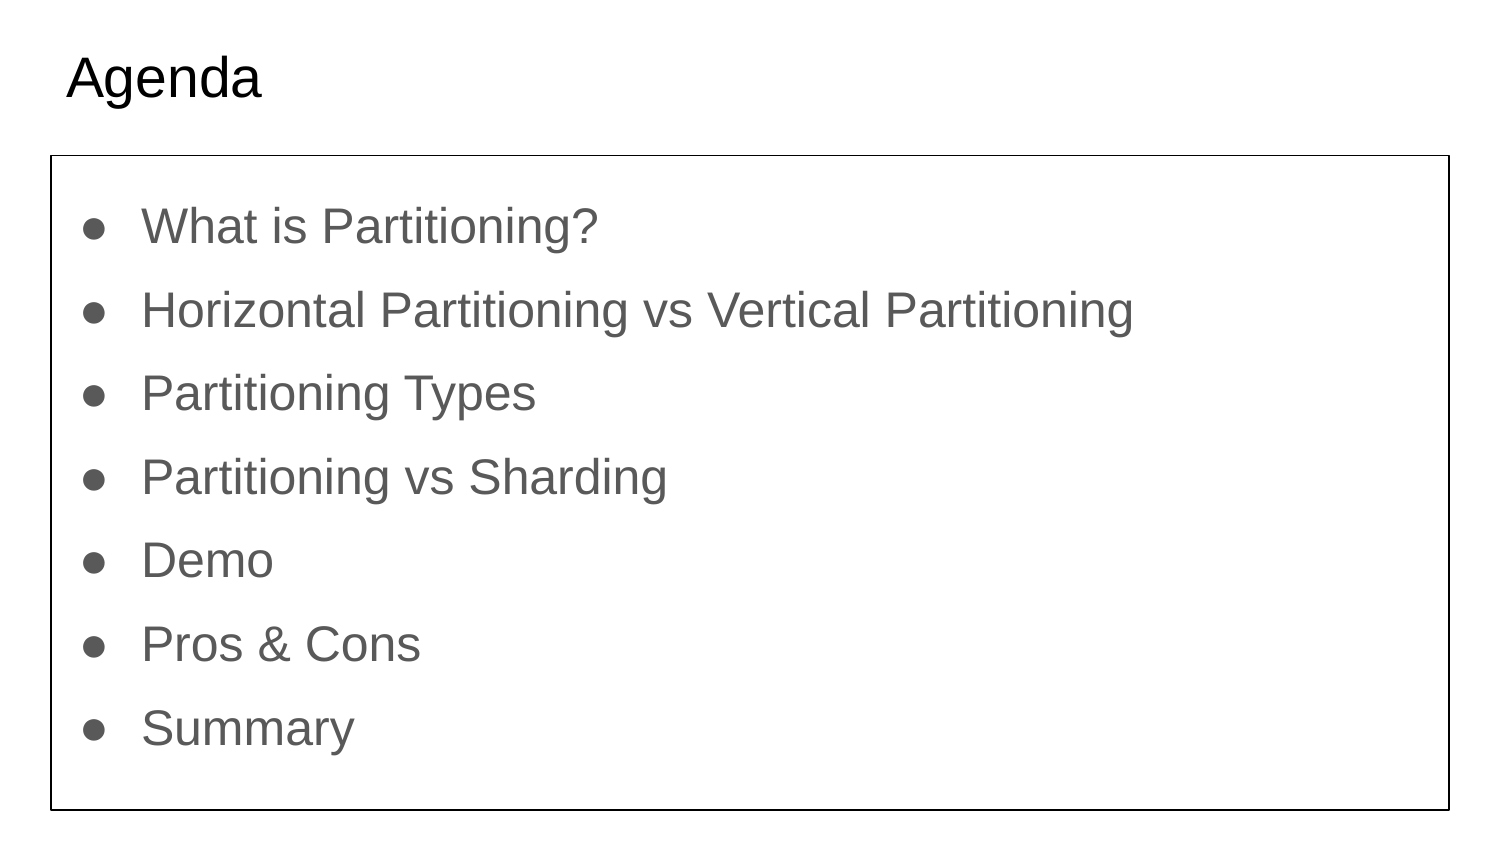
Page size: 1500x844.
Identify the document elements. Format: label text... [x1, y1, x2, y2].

title Agenda [51, 30, 1449, 125]
list What is Partitioning? Horizontal Partitioning vs Vertical Partitioning Partitioning Types Partitioning vs Sharding Demo Pros & Cons Summary [51, 155, 1449, 811]
